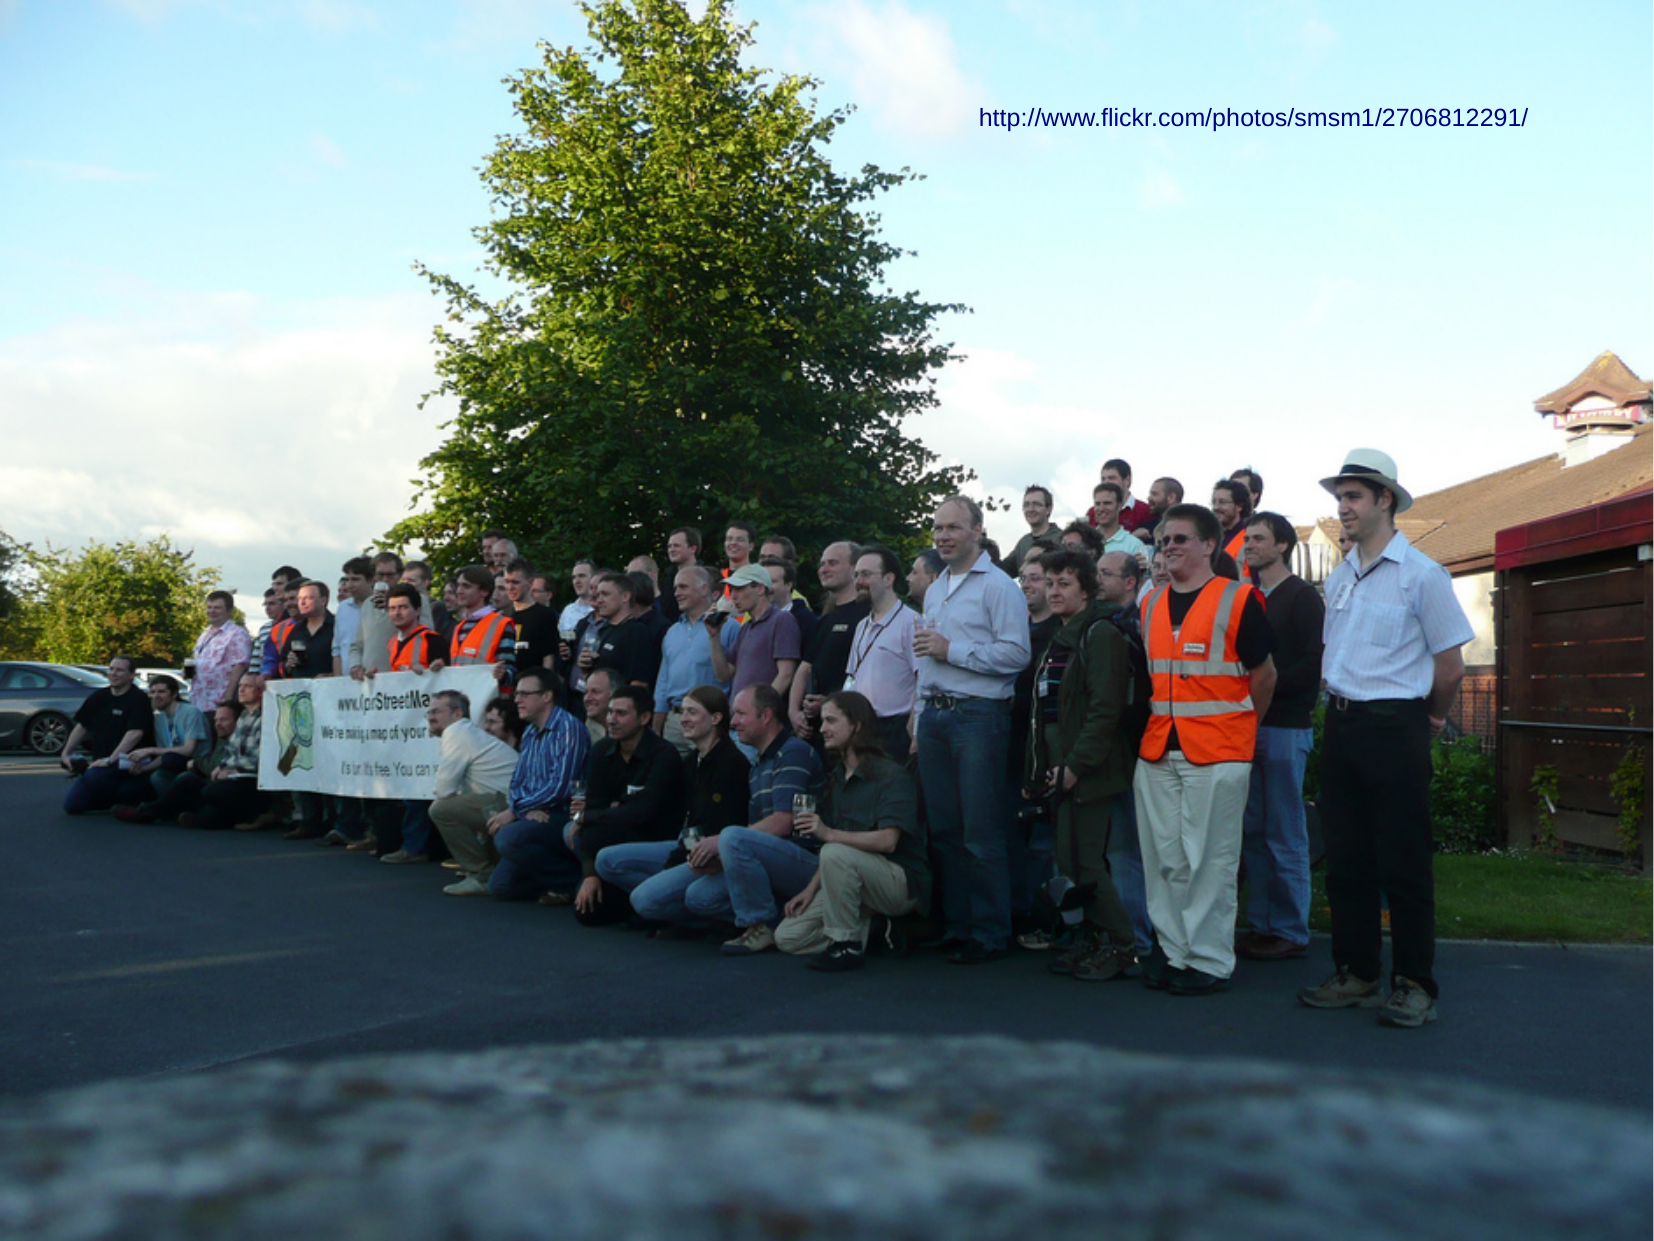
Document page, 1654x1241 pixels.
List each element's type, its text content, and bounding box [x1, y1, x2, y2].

text_box http://www.flickr.com/photos/smsm1/2706812291/ [937, 75, 1571, 160]
picture [0, 0, 1654, 1241]
